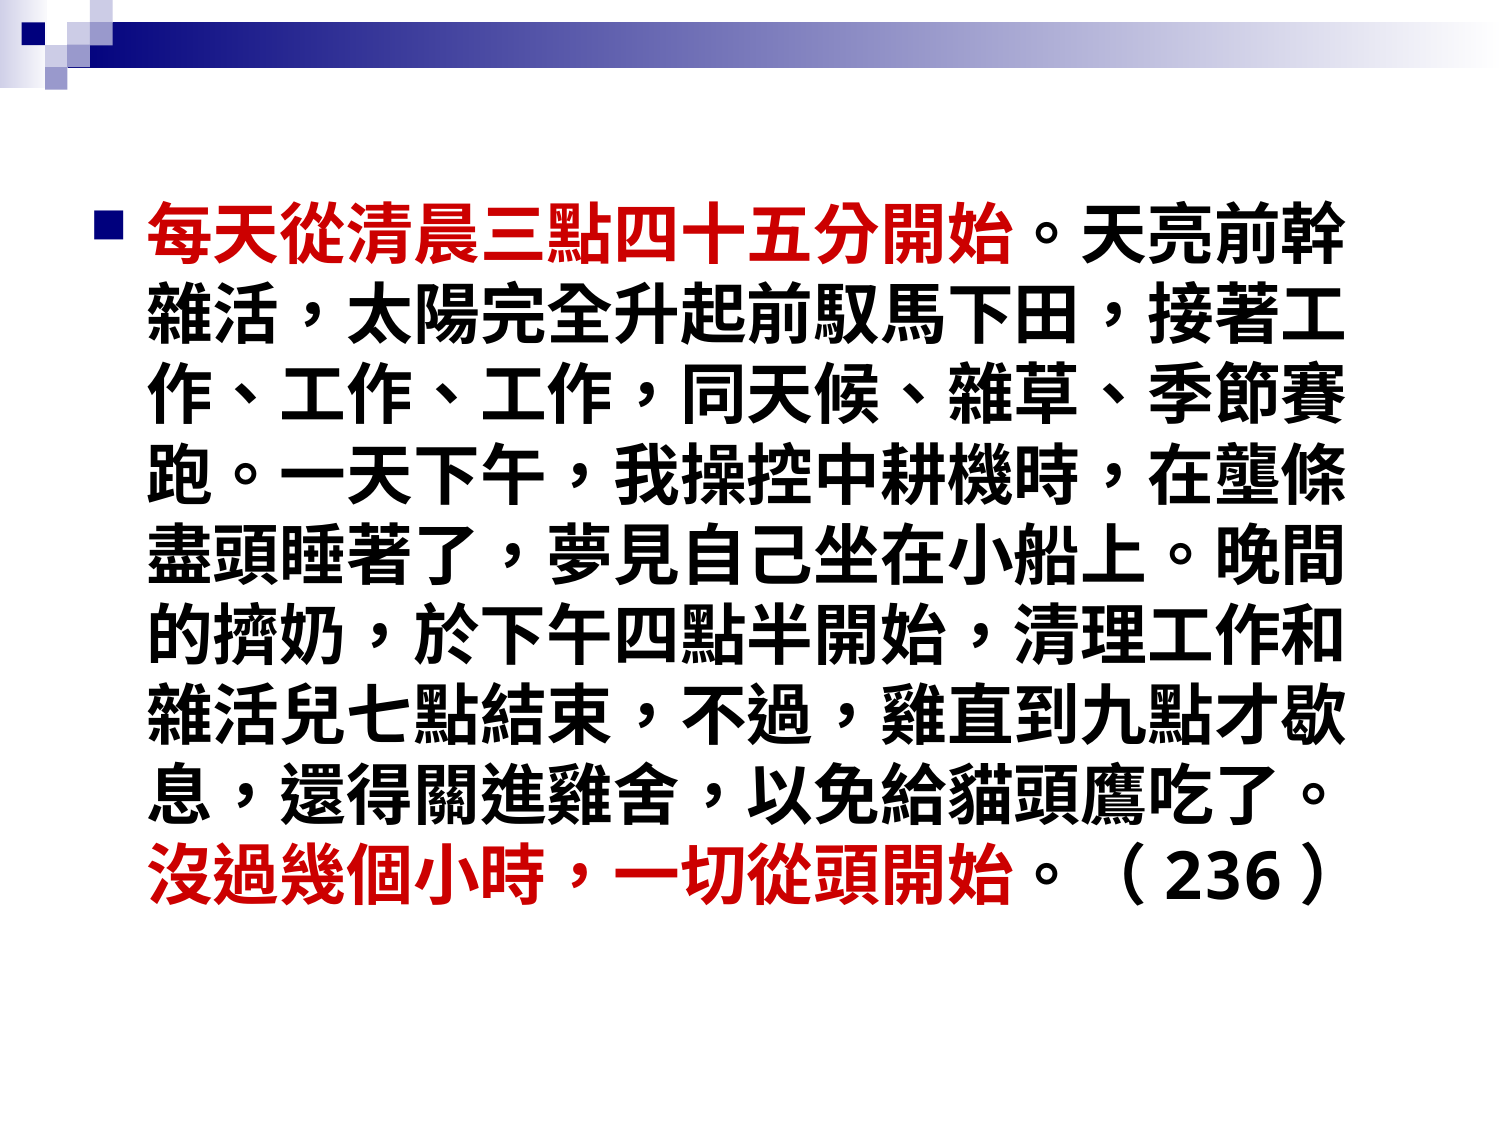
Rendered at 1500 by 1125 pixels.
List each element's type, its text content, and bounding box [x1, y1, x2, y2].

list 每天從清晨三點四十五分開始。天亮前幹雜活，太陽完全升起前馭馬下田，接著工作、工作、工作，同天候、雜草、季節賽跑。一天下午，我操控中耕機時，在壟條盡頭睡著了，夢見自己坐在小船上。晚間的擠奶，於下午四點半開始，清理工作和雜活兒七點結束，不過，雞直到九點才歇息，還得關進雞舍，以免給貓頭鷹吃了。沒過幾個小時，一切從頭開始。（236） [75, 184, 1426, 963]
